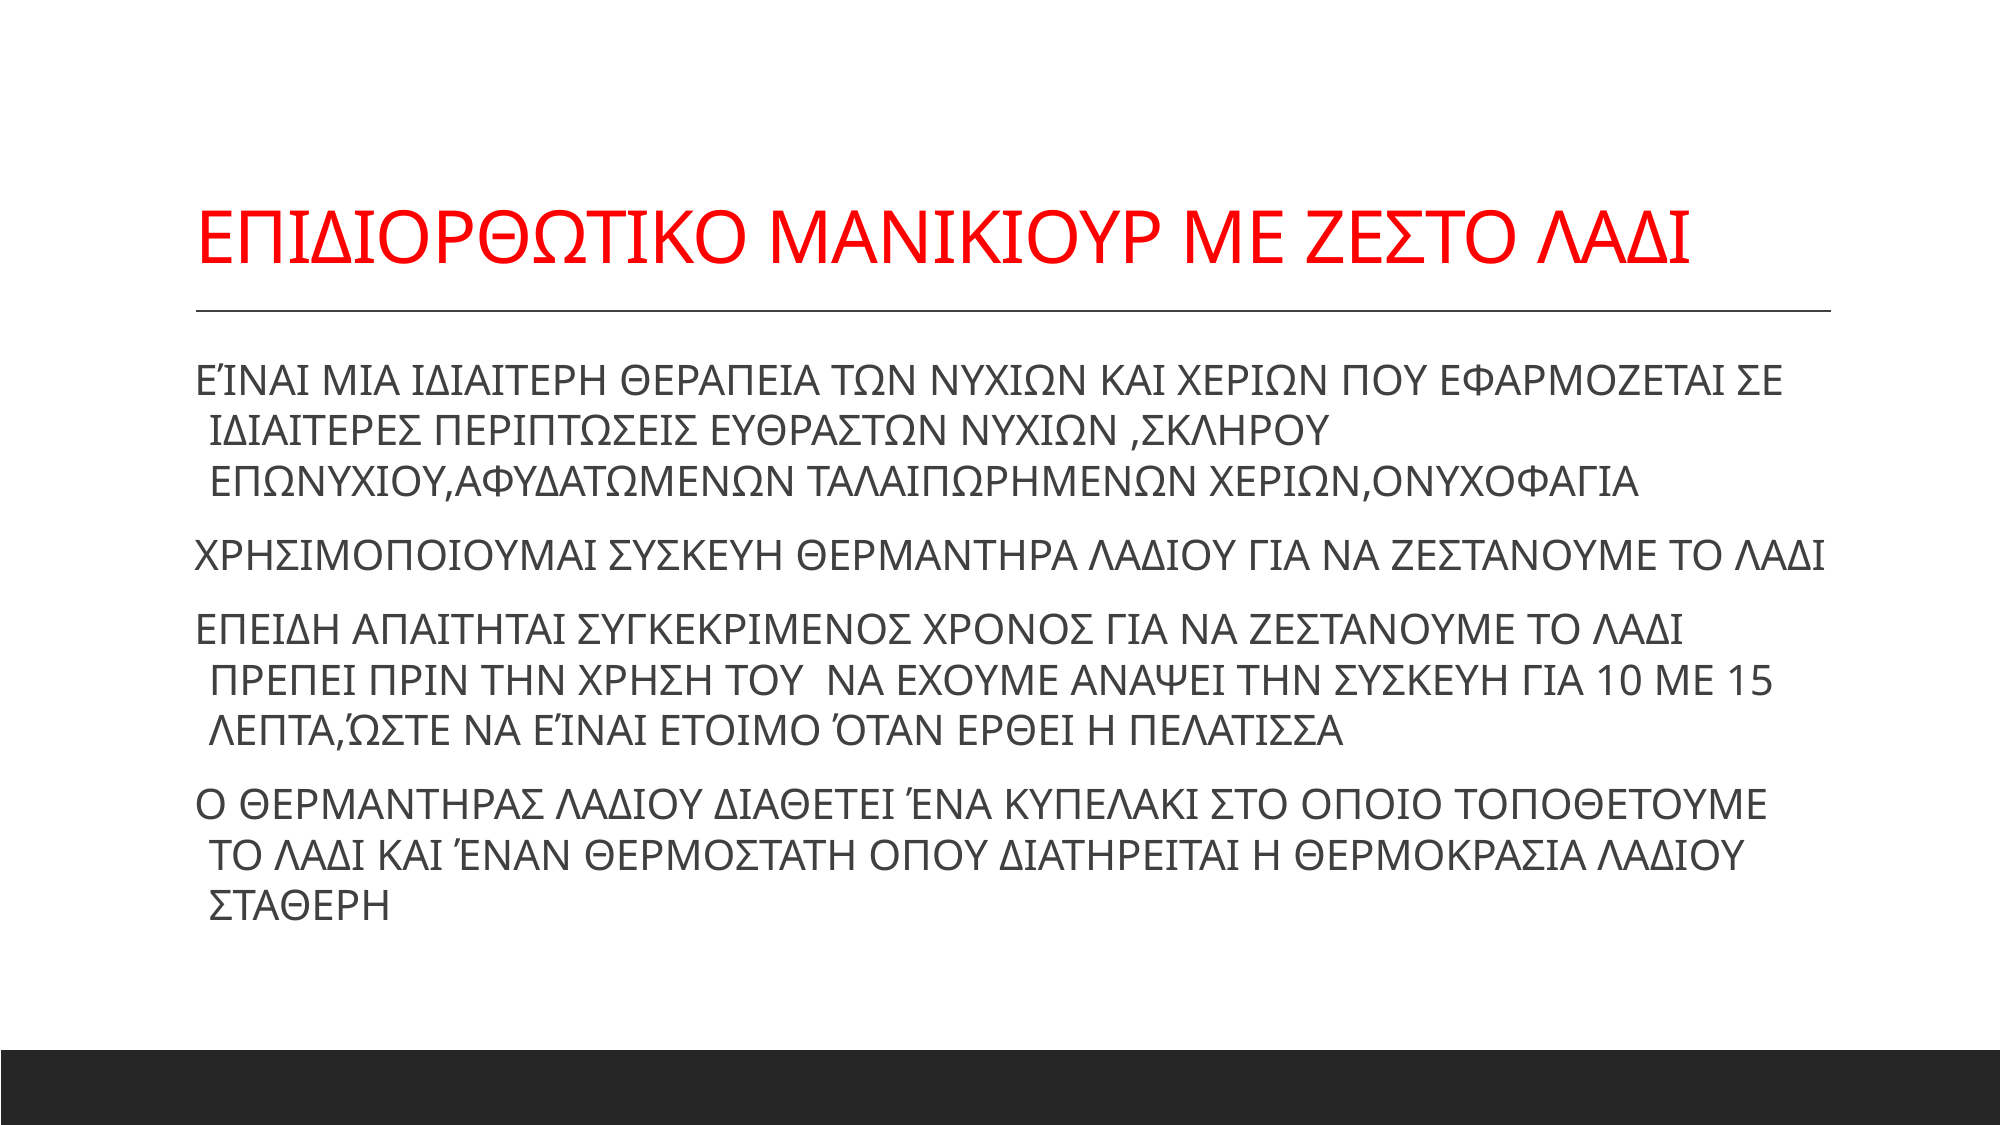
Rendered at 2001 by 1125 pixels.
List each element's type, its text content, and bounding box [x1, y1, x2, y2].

list ΕΊΝΑΙ ΜΙΑ ΙΔΙΑΙΤΕΡΗ ΘΕΡΑΠΕΙΑ ΤΩΝ ΝΥΧΙΩΝ ΚΑΙ ΧΕΡΙΩΝ ΠΟΥ ΕΦΑΡΜΟΖΕΤΑΙ ΣΕ ΙΔΙΑΙΤΕΡΕΣ ΠΕΡΙΠΤΩΣΕΙΣ ΕΥΘΡΑΣΤΩΝ ΝΥΧΙΩΝ ,ΣΚΛΗΡΟΥ ΕΠΩΝΥΧΙΟΥ,ΑΦΥΔΑΤΩΜΕΝΩΝ ΤΑΛΑΙΠΩΡΗΜΕΝΩΝ ΧΕΡΙΩΝ,ΟΝΥΧΟΦΑΓΙΑ ΧΡΗΣΙΜΟΠΟΙΟΥΜΑΙ ΣΥΣΚΕΥΗ ΘΕΡΜΑΝΤΗΡΑ ΛΑΔΙΟΥ ΓΙΑ ΝΑ ΖΕΣΤΑΝΟΥΜΕ ΤΟ ΛΑΔΙ ΕΠΕΙΔΗ ΑΠΑΙΤΗΤΑΙ ΣΥΓΚΕΚΡΙΜΕΝΟΣ ΧΡΟΝΟΣ ΓΙΑ ΝΑ ΖΕΣΤΑΝΟΥΜΕ ΤΟ ΛΑΔΙ ΠΡΕΠΕΙ ΠΡΙΝ ΤΗΝ ΧΡΗΣΗ ΤΟΥ ΝΑ ΕΧΟΥΜΕ ΑΝΑΨΕΙ ΤΗΝ ΣΥΣΚΕΥΗ ΓΙΑ 10 ΜΕ 15 ΛΕΠΤΑ,ΏΣΤΕ ΝΑ ΕΊΝΑΙ ΕΤΟΙΜΟ ΌΤΑΝ ΕΡΘΕΙ Η ΠΕΛΑΤΙΣΣΑ Ο ΘΕΡΜΑΝΤΗΡΑΣ ΛΑΔΙΟΥ ΔΙΑΘΕΤΕΙ ΈΝΑ ΚΥΠΕΛΑΚΙ ΣΤΟ ΟΠΟΙΟ ΤΟΠΟΘΕΤΟΥΜΕ ΤΟ ΛΑΔΙ ΚΑΙ ΈΝΑΝ ΘΕΡΜΟΣΤΑΤΗ ΟΠΟΥ ΔΙΑΤΗΡΕΙΤΑΙ Η ΘΕΡΜΟΚΡΑΣΙΑ ΛΑΔΙΟΥ ΣΤΑΘΕΡΗ [180, 345, 1831, 963]
title ΕΠΙΔΙΟΡΘΩΤΙΚΟ ΜΑΝΙΚΙΟΥΡ ΜΕ ΖΕΣΤΟ ΛΑΔΙ [180, 145, 1745, 286]
